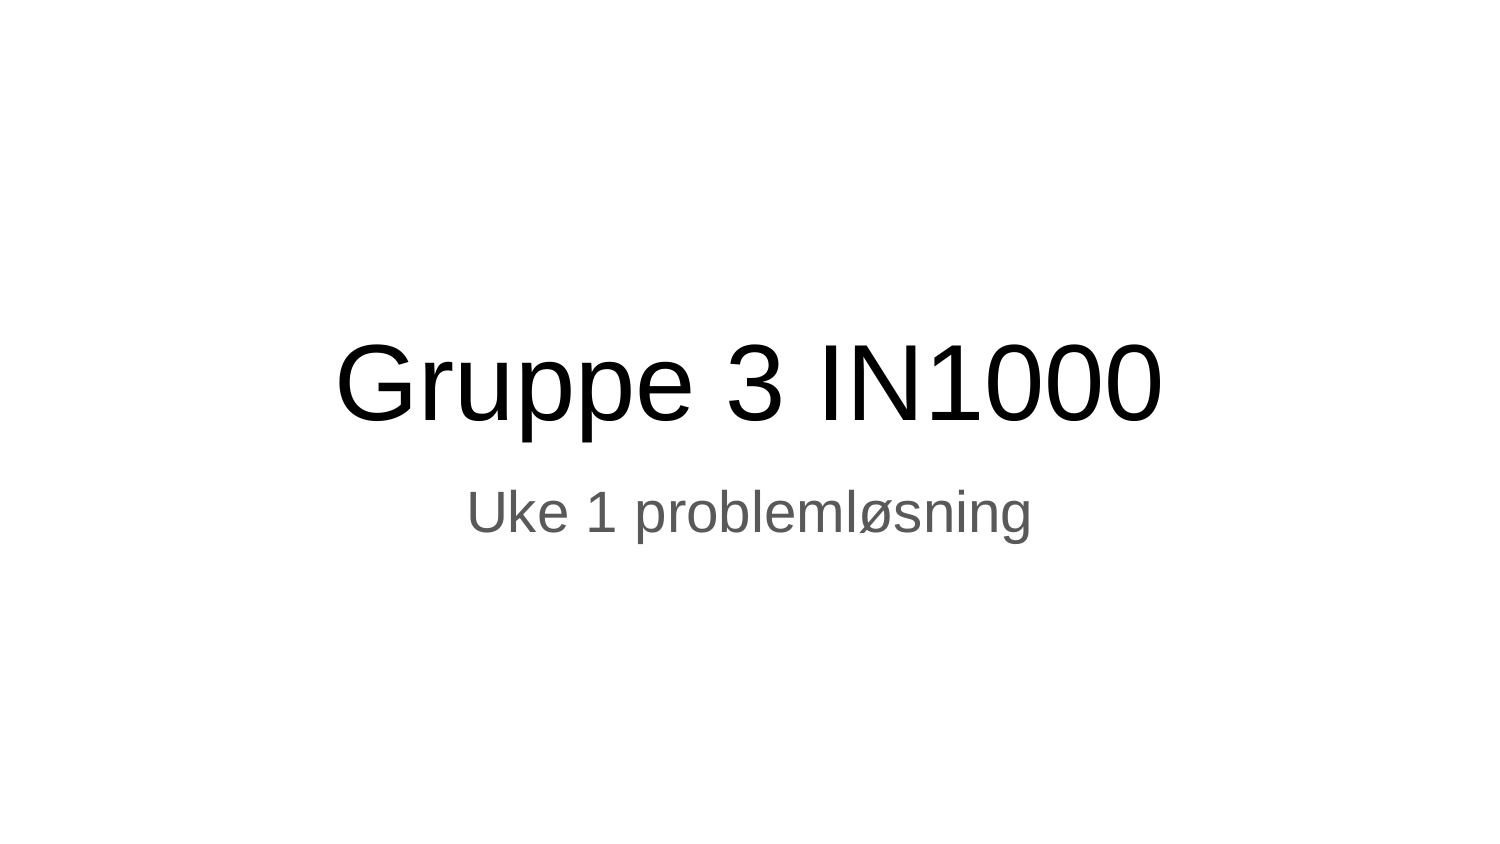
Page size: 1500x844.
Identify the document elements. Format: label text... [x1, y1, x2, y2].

title Gruppe 3 IN1000 [51, 122, 1449, 459]
subtitle Uke 1 problemløsning [51, 464, 1449, 595]
